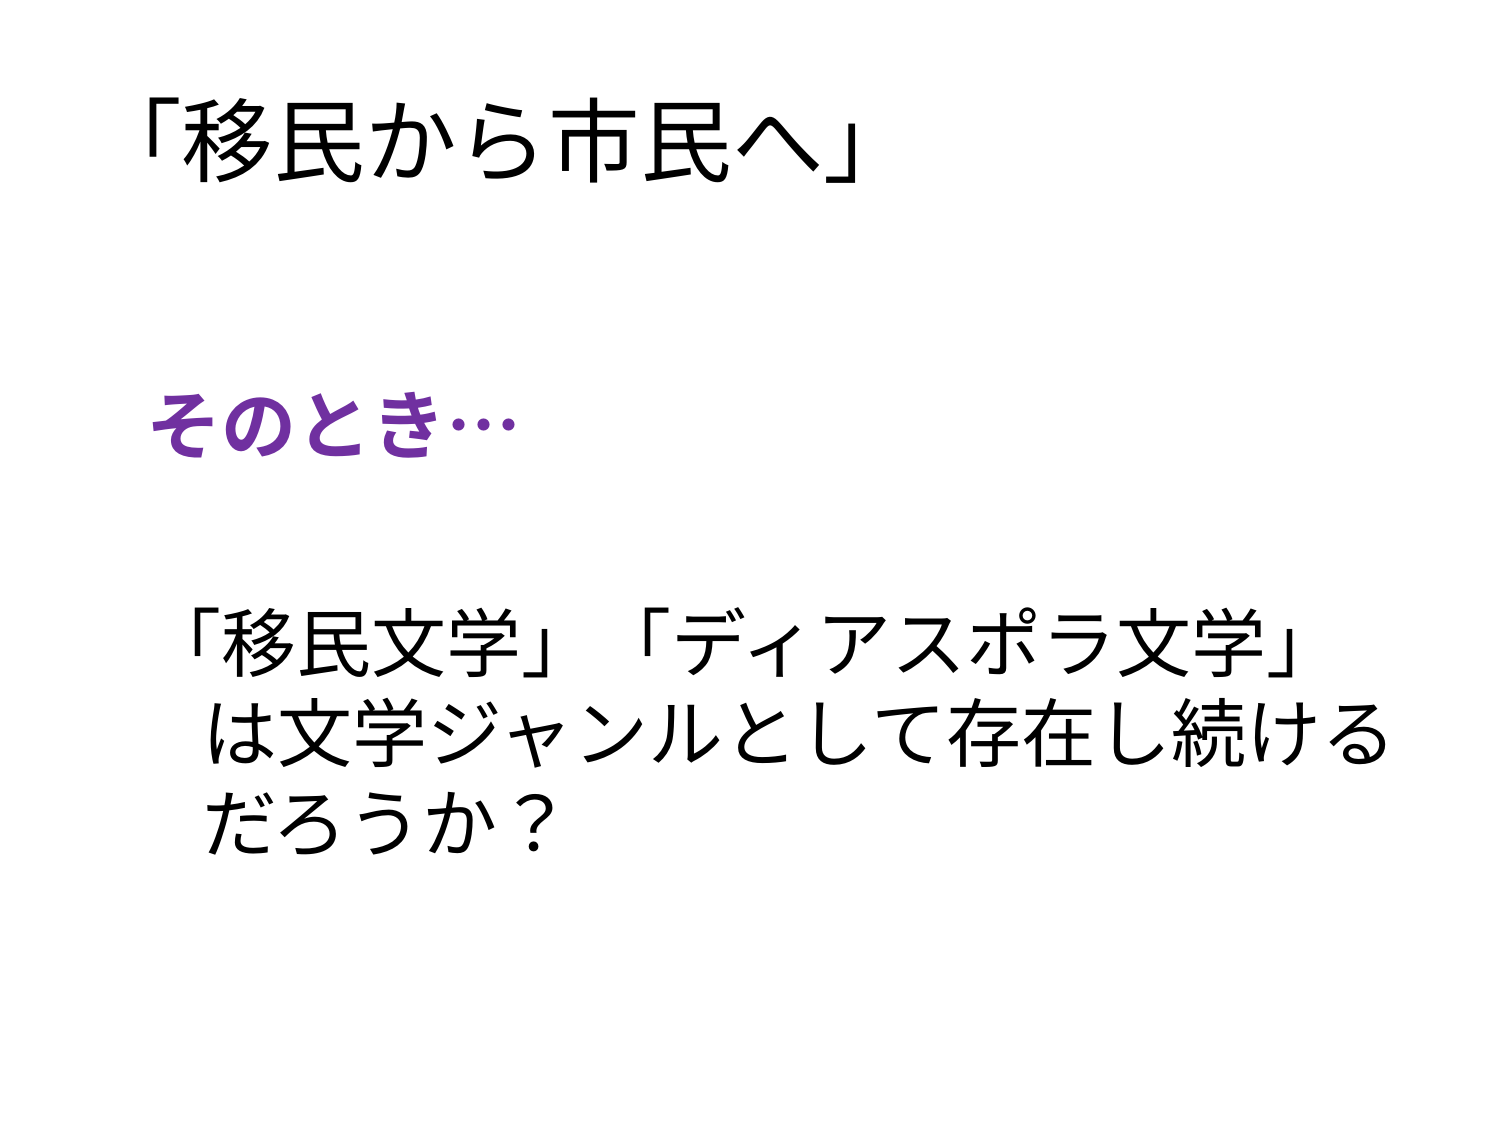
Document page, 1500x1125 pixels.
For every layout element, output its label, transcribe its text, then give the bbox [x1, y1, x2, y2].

title 「移民から市民へ」 [75, 66, 1426, 185]
list そのとき… 「移民文学」「ディアスポラ文学」は文学ジャンルとして存在し続けるだろうか？ [75, 220, 1426, 1005]
